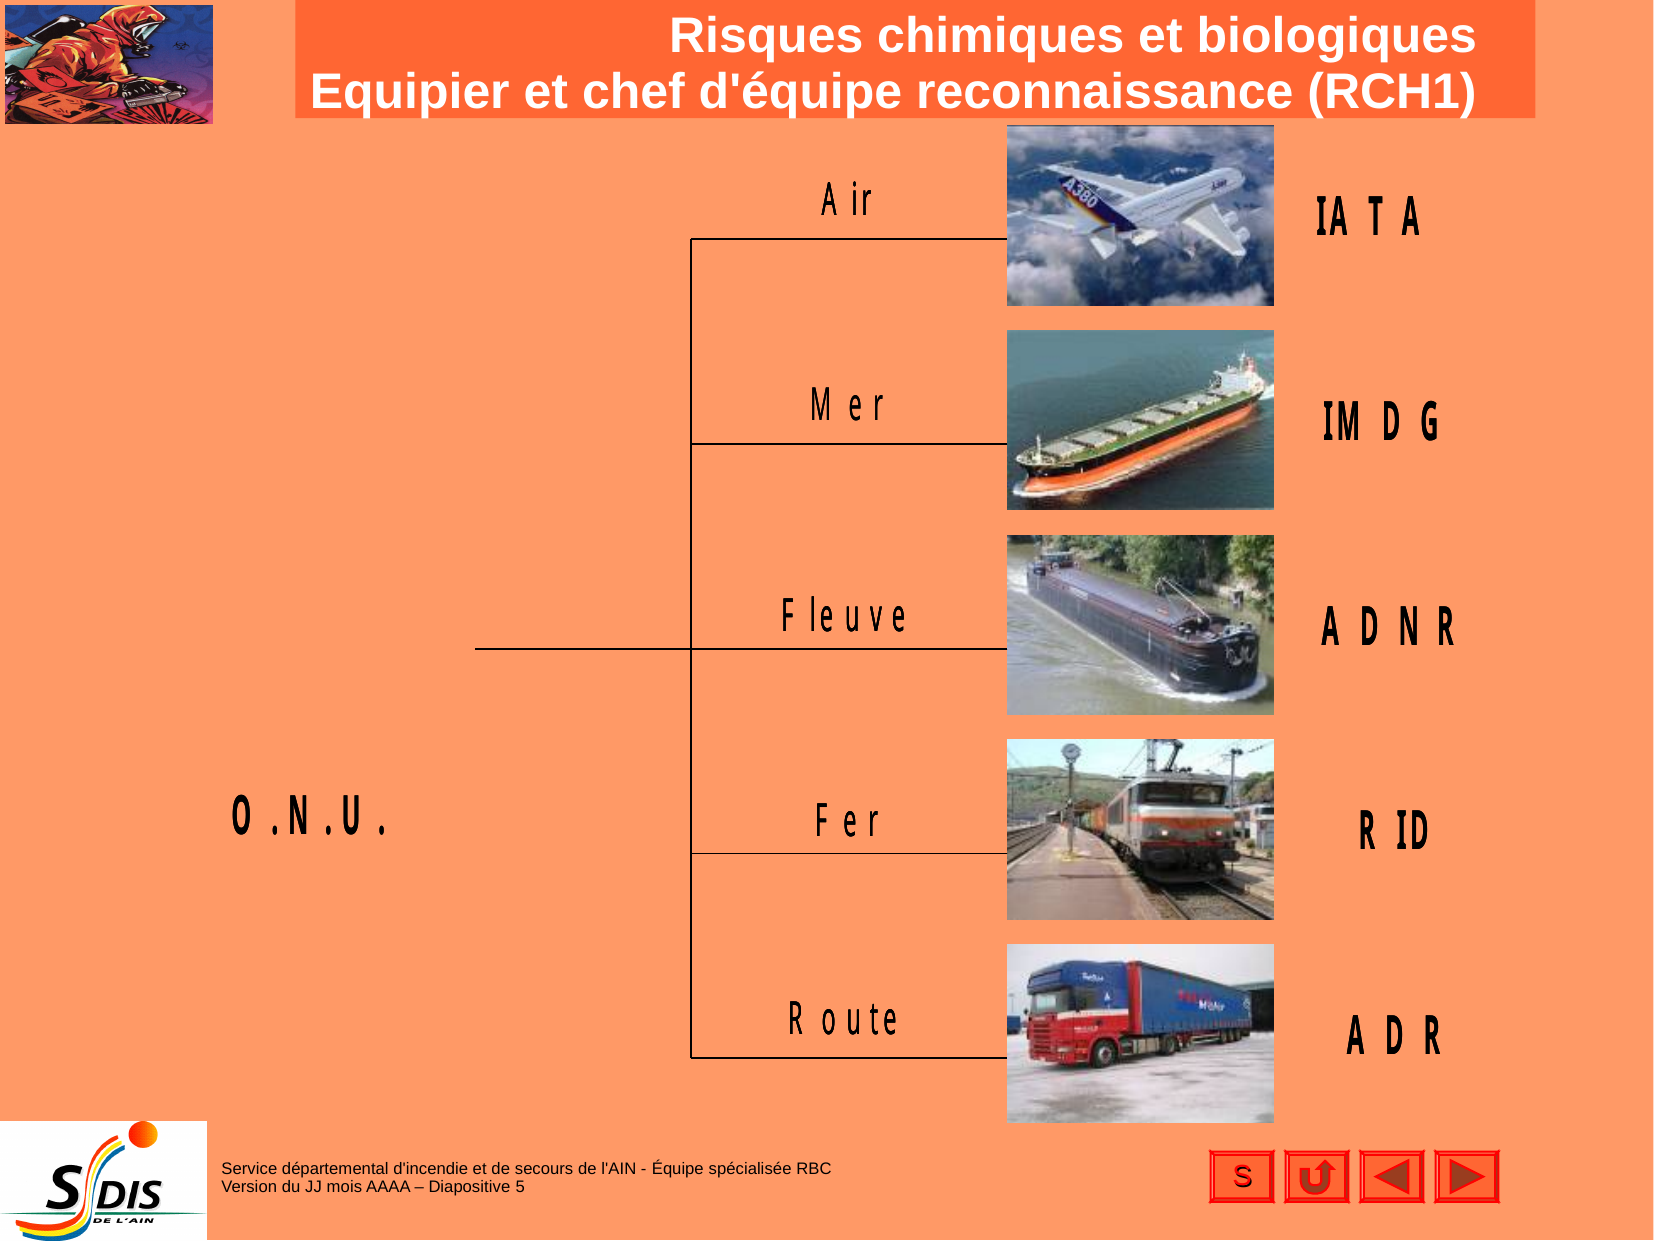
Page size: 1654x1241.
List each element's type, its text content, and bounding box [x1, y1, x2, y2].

text_box S [1217, 1151, 1267, 1200]
picture [5, 5, 213, 124]
text_box [1287, 1151, 1349, 1202]
text_box [1437, 1151, 1499, 1202]
picture [0, 125, 1498, 1241]
text_box [1362, 1151, 1424, 1202]
text_box [1212, 1151, 1274, 1202]
